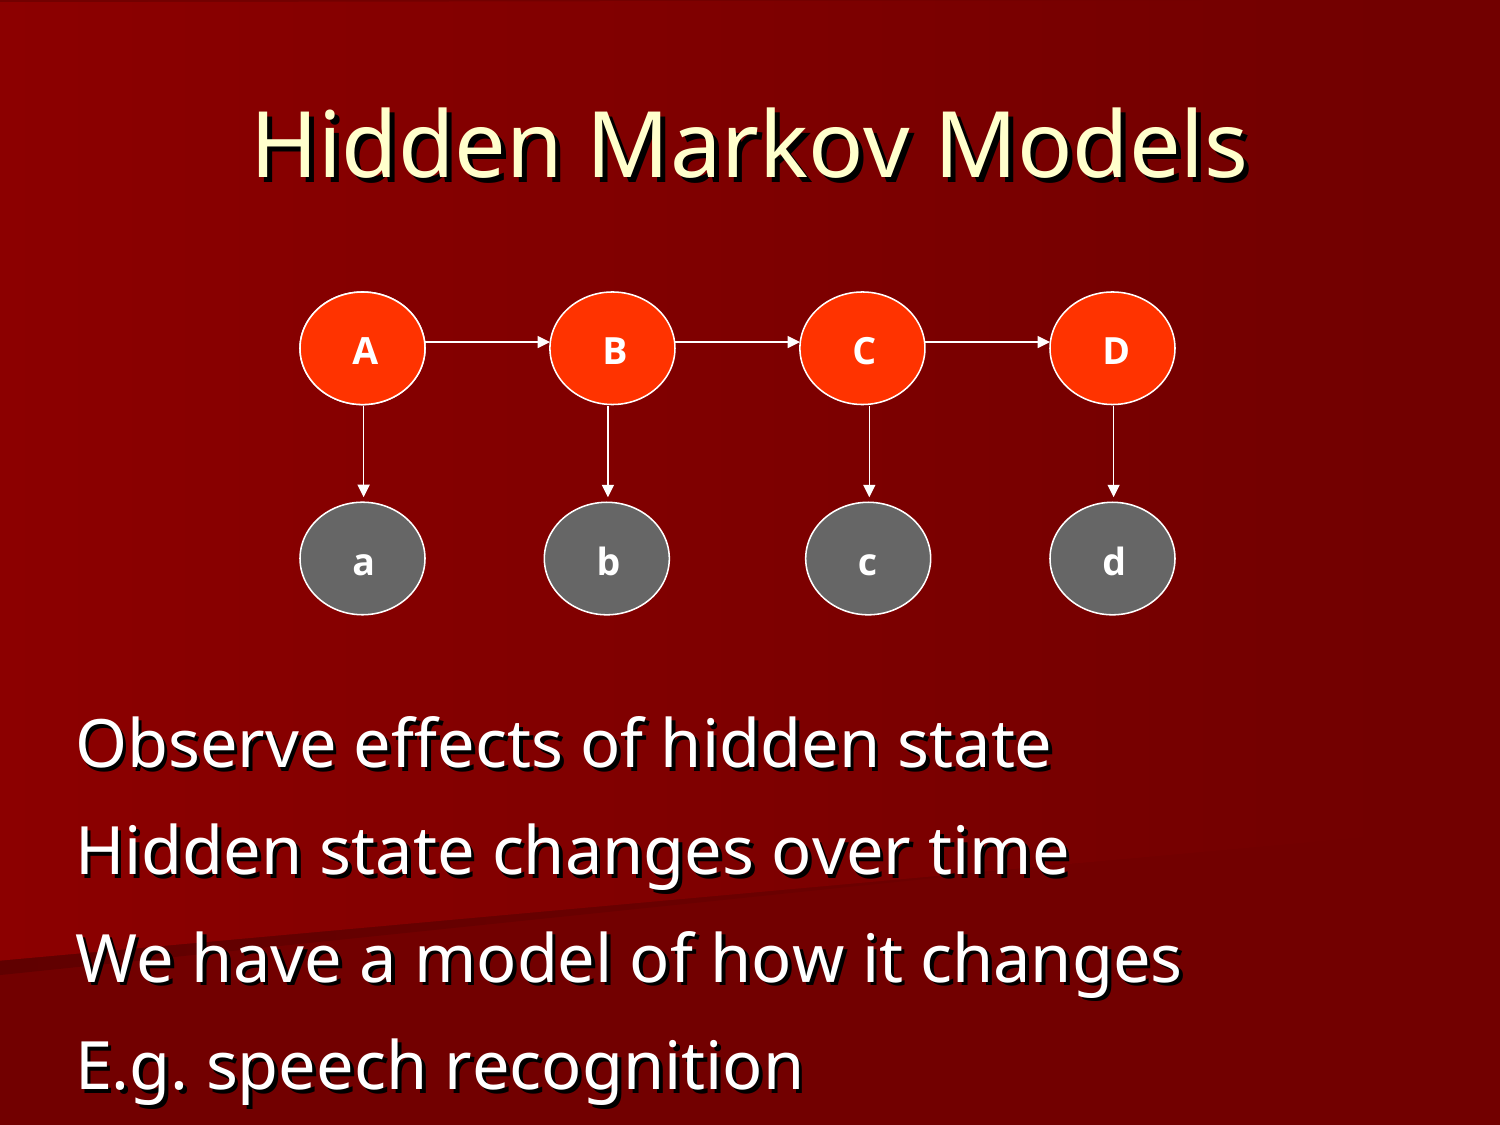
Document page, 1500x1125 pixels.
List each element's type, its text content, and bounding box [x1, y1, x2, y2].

text_box [300, 291, 426, 405]
text_box [544, 502, 670, 615]
text_box [1050, 291, 1176, 405]
text_box B [587, 317, 663, 384]
text_box c [843, 527, 919, 594]
text_box b [581, 527, 657, 594]
text_box [300, 502, 426, 615]
text_box d [1087, 527, 1163, 594]
text_box [799, 291, 925, 405]
text_box [549, 291, 676, 405]
text_box [805, 502, 931, 615]
title Hidden Markov Models [112, 7, 1388, 278]
text_box A [337, 317, 413, 384]
text_box D [1087, 317, 1163, 384]
text_box a [337, 527, 413, 594]
text_box [1050, 502, 1176, 615]
text_box C [837, 317, 913, 384]
list Observe effects of hidden state Hidden state changes over time We have a model of how it changes E.g. speech recognition [75, 696, 1425, 1046]
